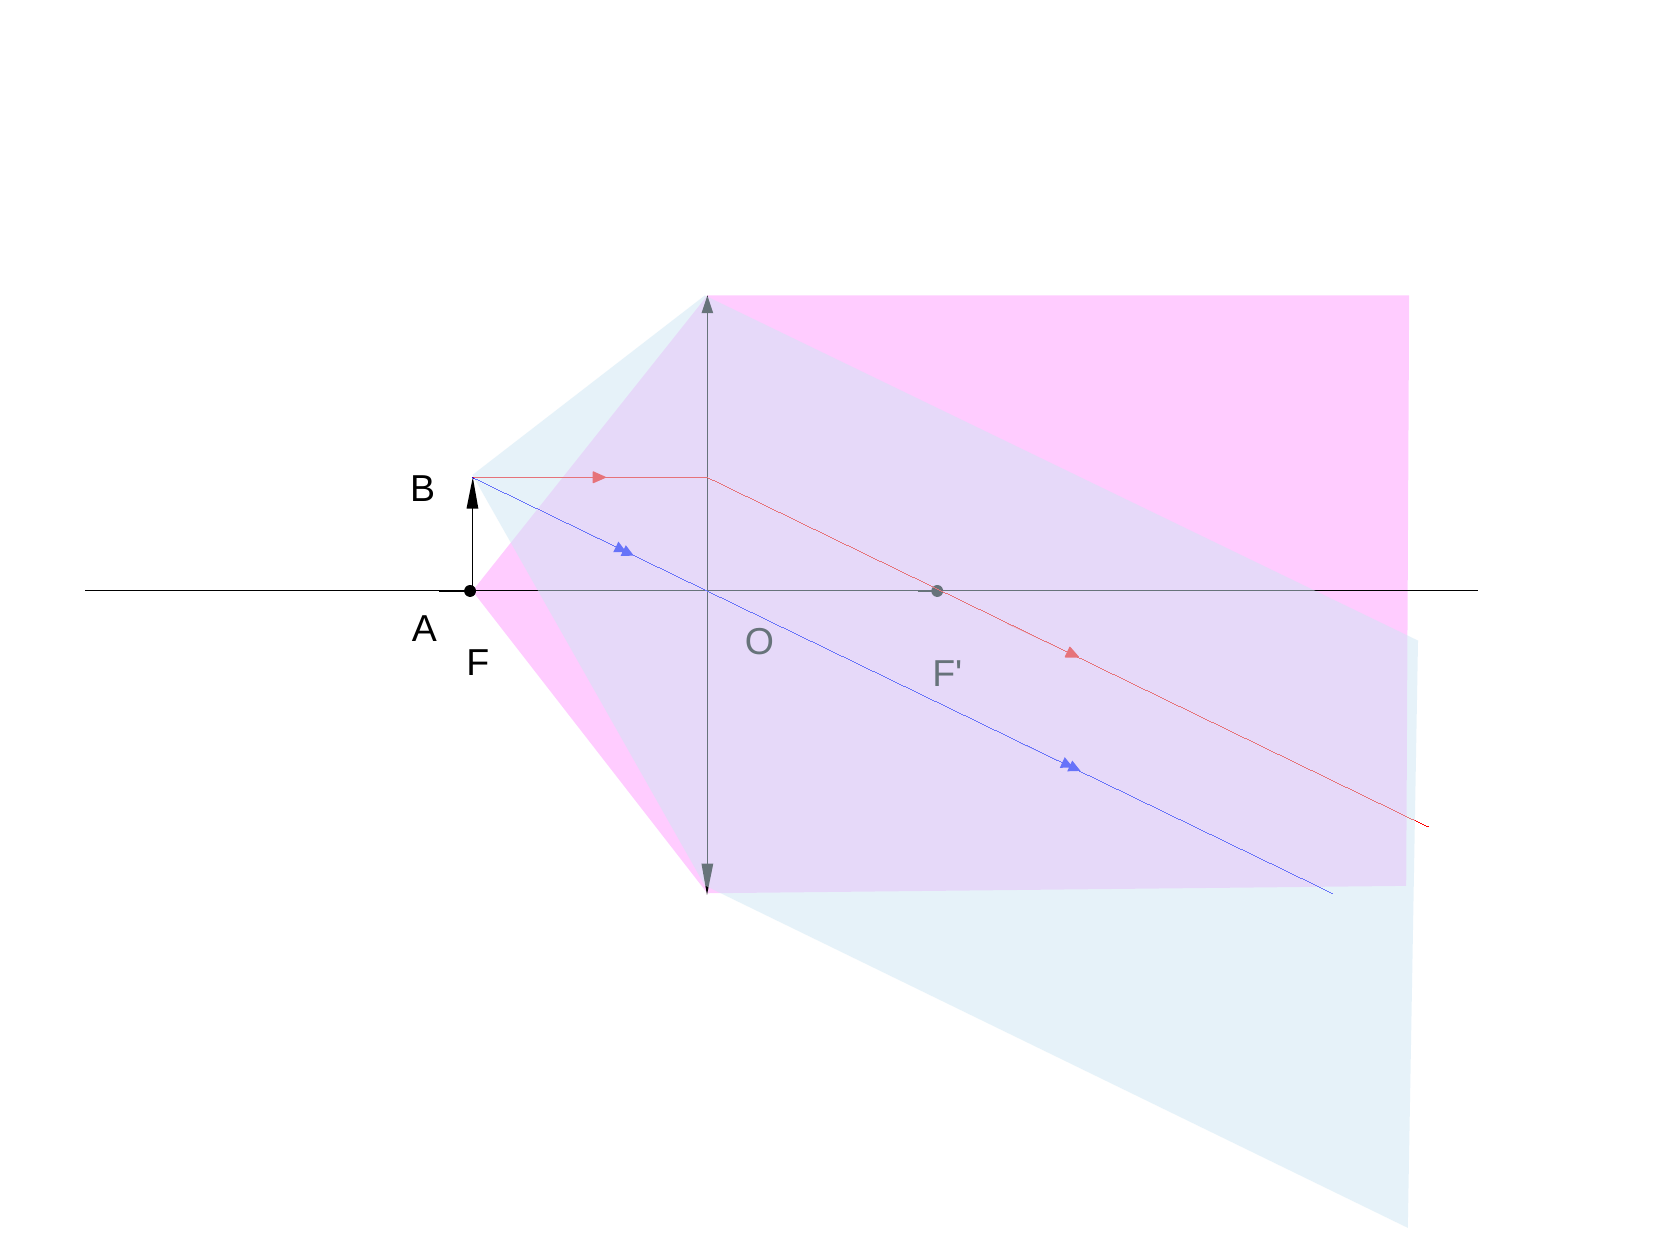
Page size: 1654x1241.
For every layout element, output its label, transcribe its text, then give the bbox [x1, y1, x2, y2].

text_box A [397, 599, 452, 657]
text_box B [395, 460, 450, 518]
text_box F [451, 633, 505, 691]
text_box [472, 295, 1419, 1228]
